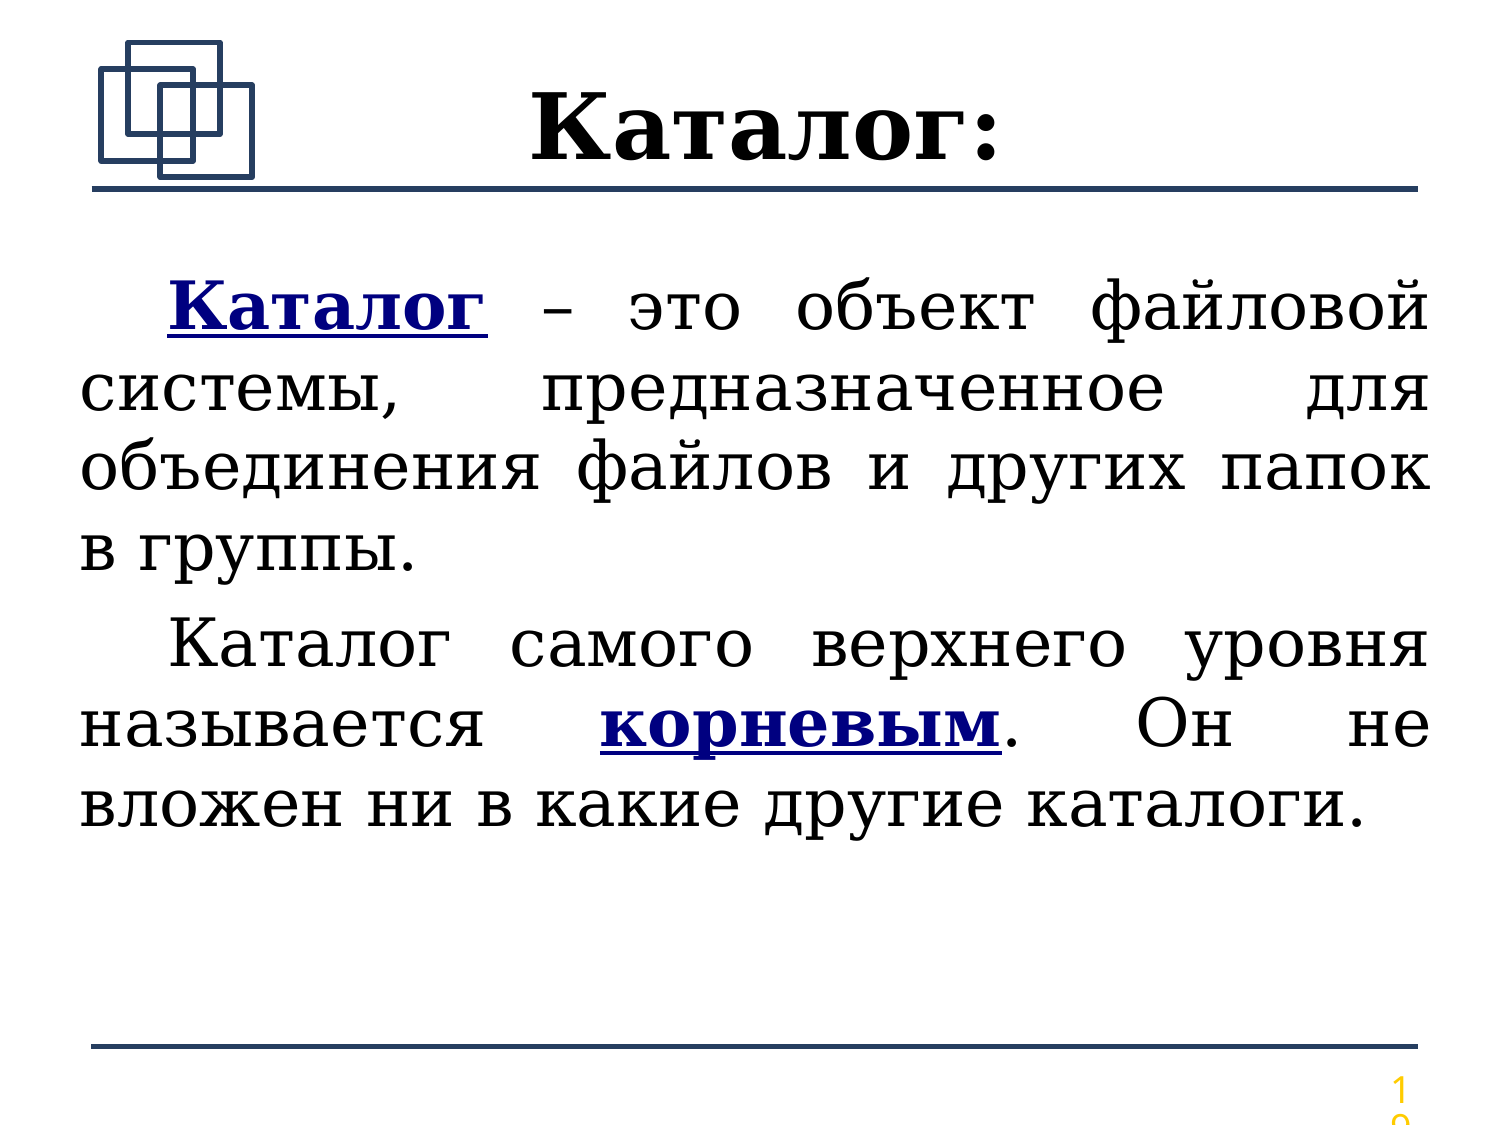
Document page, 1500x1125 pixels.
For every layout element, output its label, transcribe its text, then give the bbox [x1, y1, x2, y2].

title Каталог: [112, 49, 1388, 197]
list Каталог – это объект файловой системы, предназначенное для объединения файлов и других папок в группы. Каталог самого верхнего уровня называется корневым. Он не вложен ни в какие другие каталоги. [64, 255, 1447, 1047]
